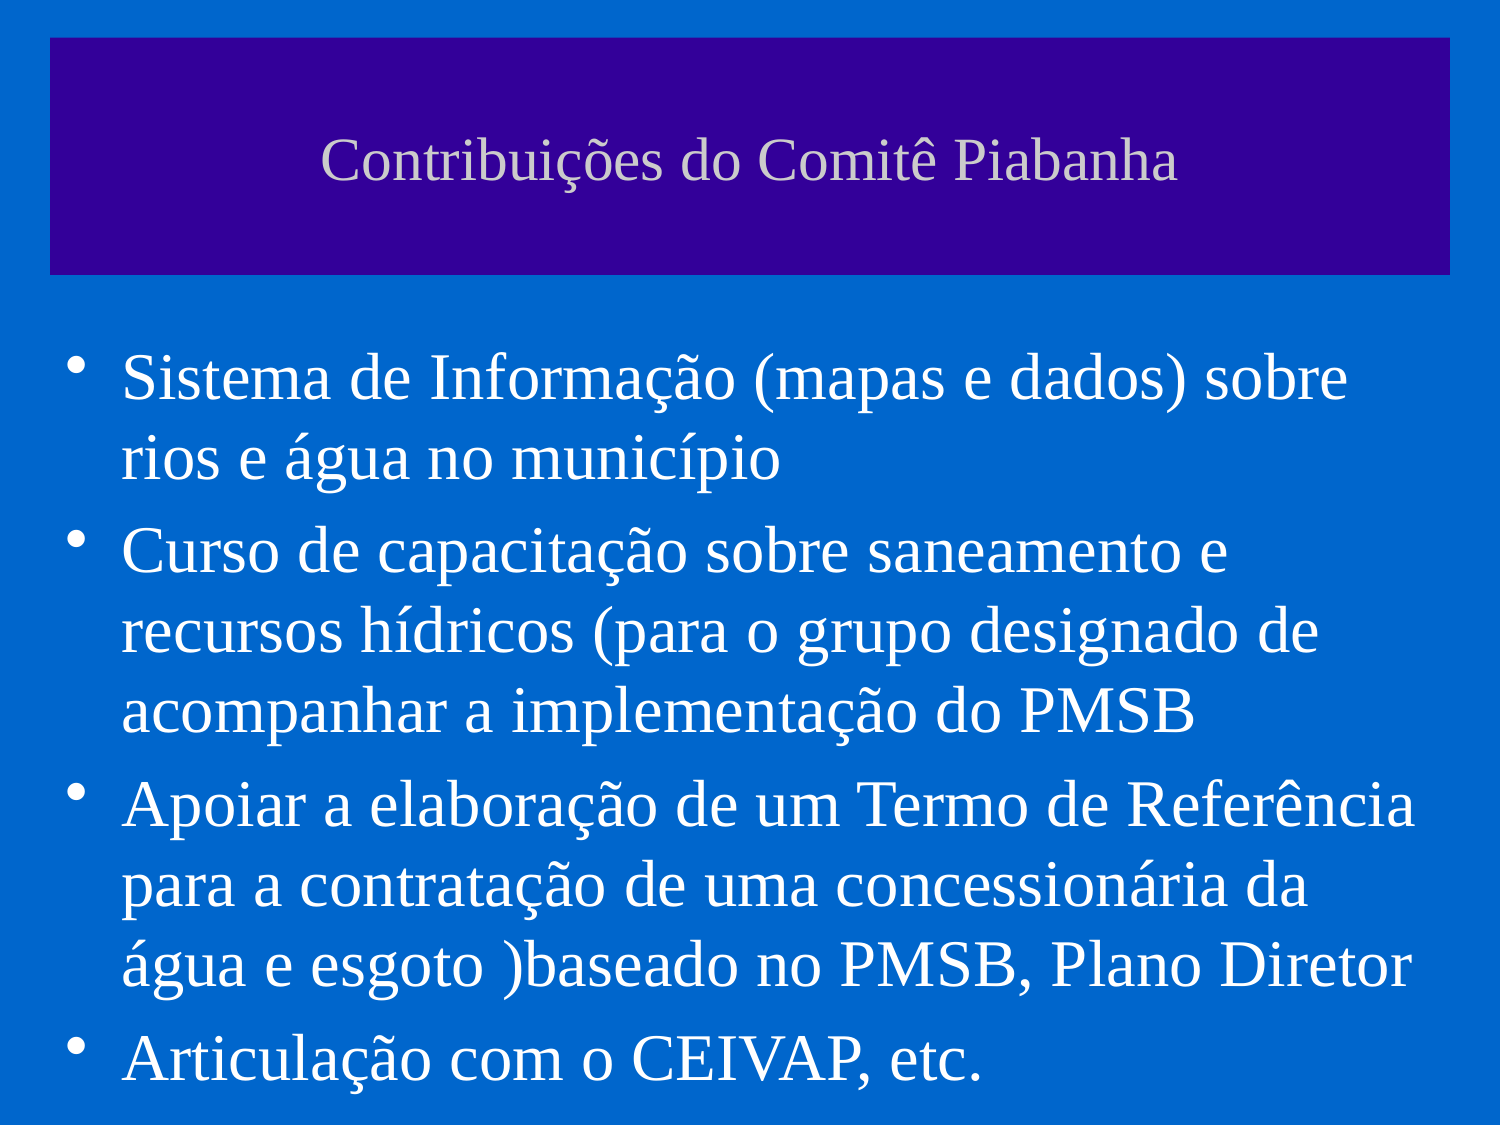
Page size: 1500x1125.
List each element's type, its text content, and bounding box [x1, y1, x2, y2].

title Contribuições do Comitê Piabanha [50, 37, 1450, 275]
list Sistema de Informação (mapas e dados) sobre rios e água no município Curso de capacitação sobre saneamento e recursos hídricos (para o grupo designado de acompanhar a implementação do PMSB Apoiar a elaboração de um Termo de Referência para a contratação de uma concessionária da água e esgoto )baseado no PMSB, Plano Diretor Articulação com o CEIVAP, etc. [50, 324, 1450, 1125]
